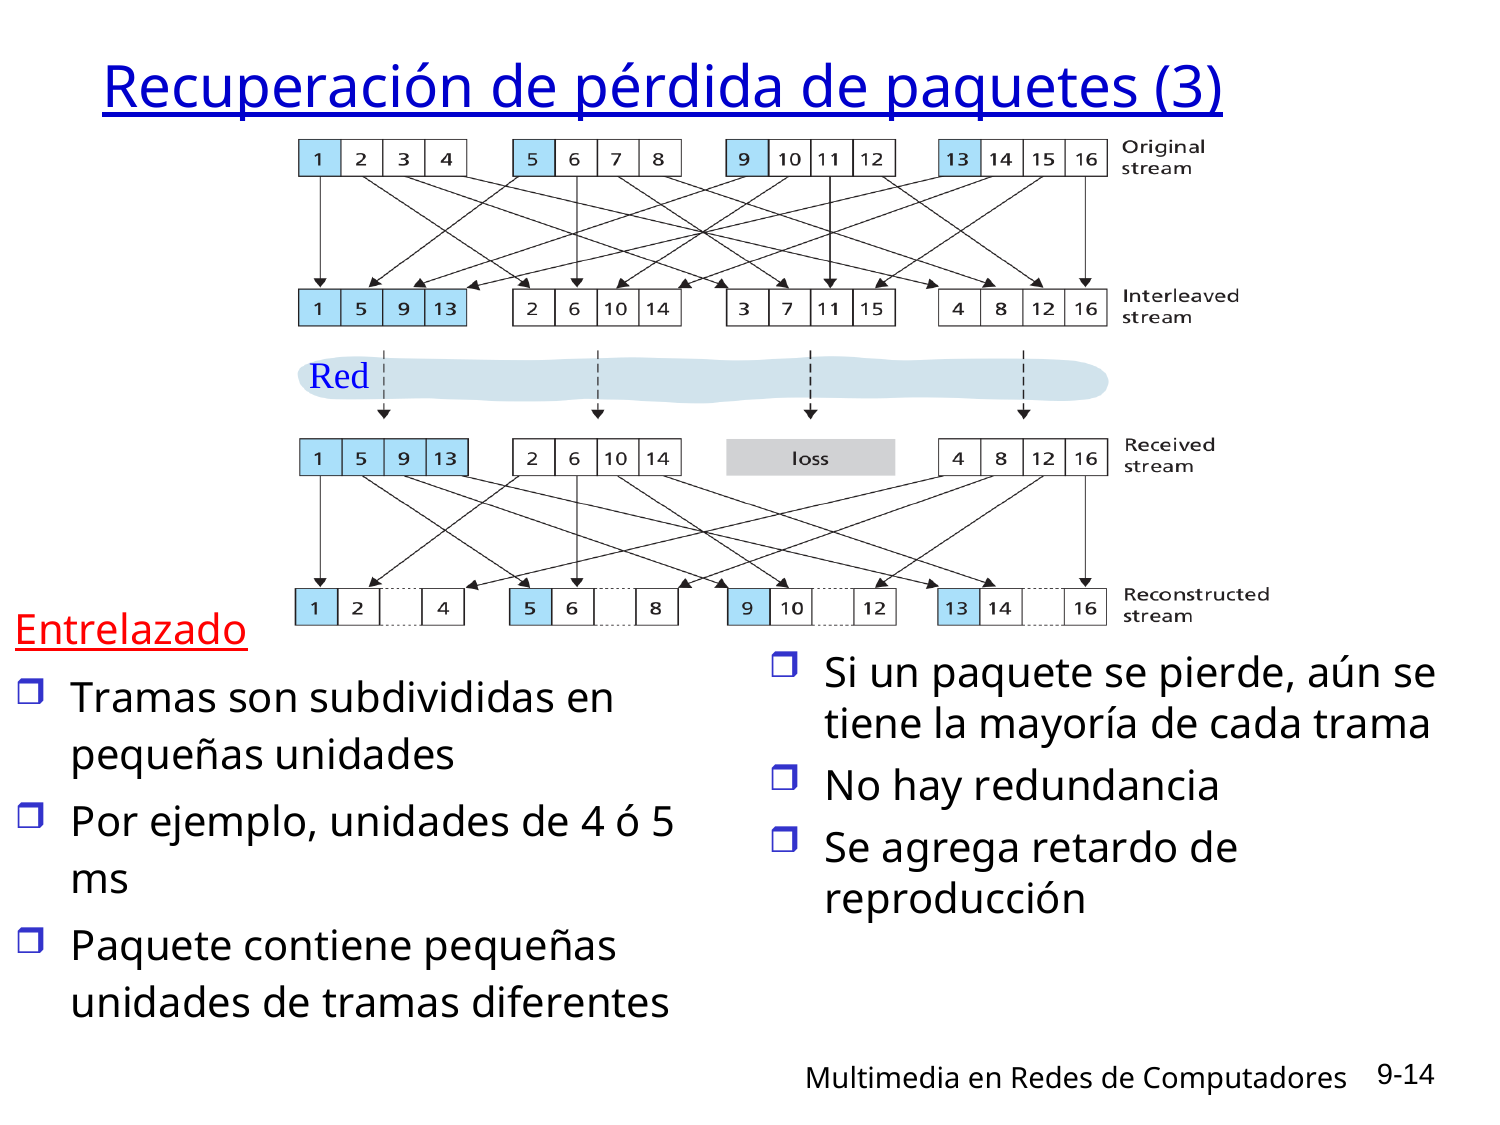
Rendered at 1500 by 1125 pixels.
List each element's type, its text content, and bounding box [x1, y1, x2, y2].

list Si un paquete se pierde, aún se tiene la mayoría de cada trama No hay redundancia Se agrega retardo de reproducción [753, 638, 1500, 991]
title Recuperación de pérdida de paquetes (3) [87, 13, 1363, 157]
text_box Red [294, 343, 385, 404]
picture [294, 138, 1269, 626]
list Entrelazado Tramas son subdivididas en pequeñas unidades Por ejemplo, unidades de 4 ó 5 ms Paquete contiene pequeñas unidades de tramas diferentes [0, 592, 728, 983]
